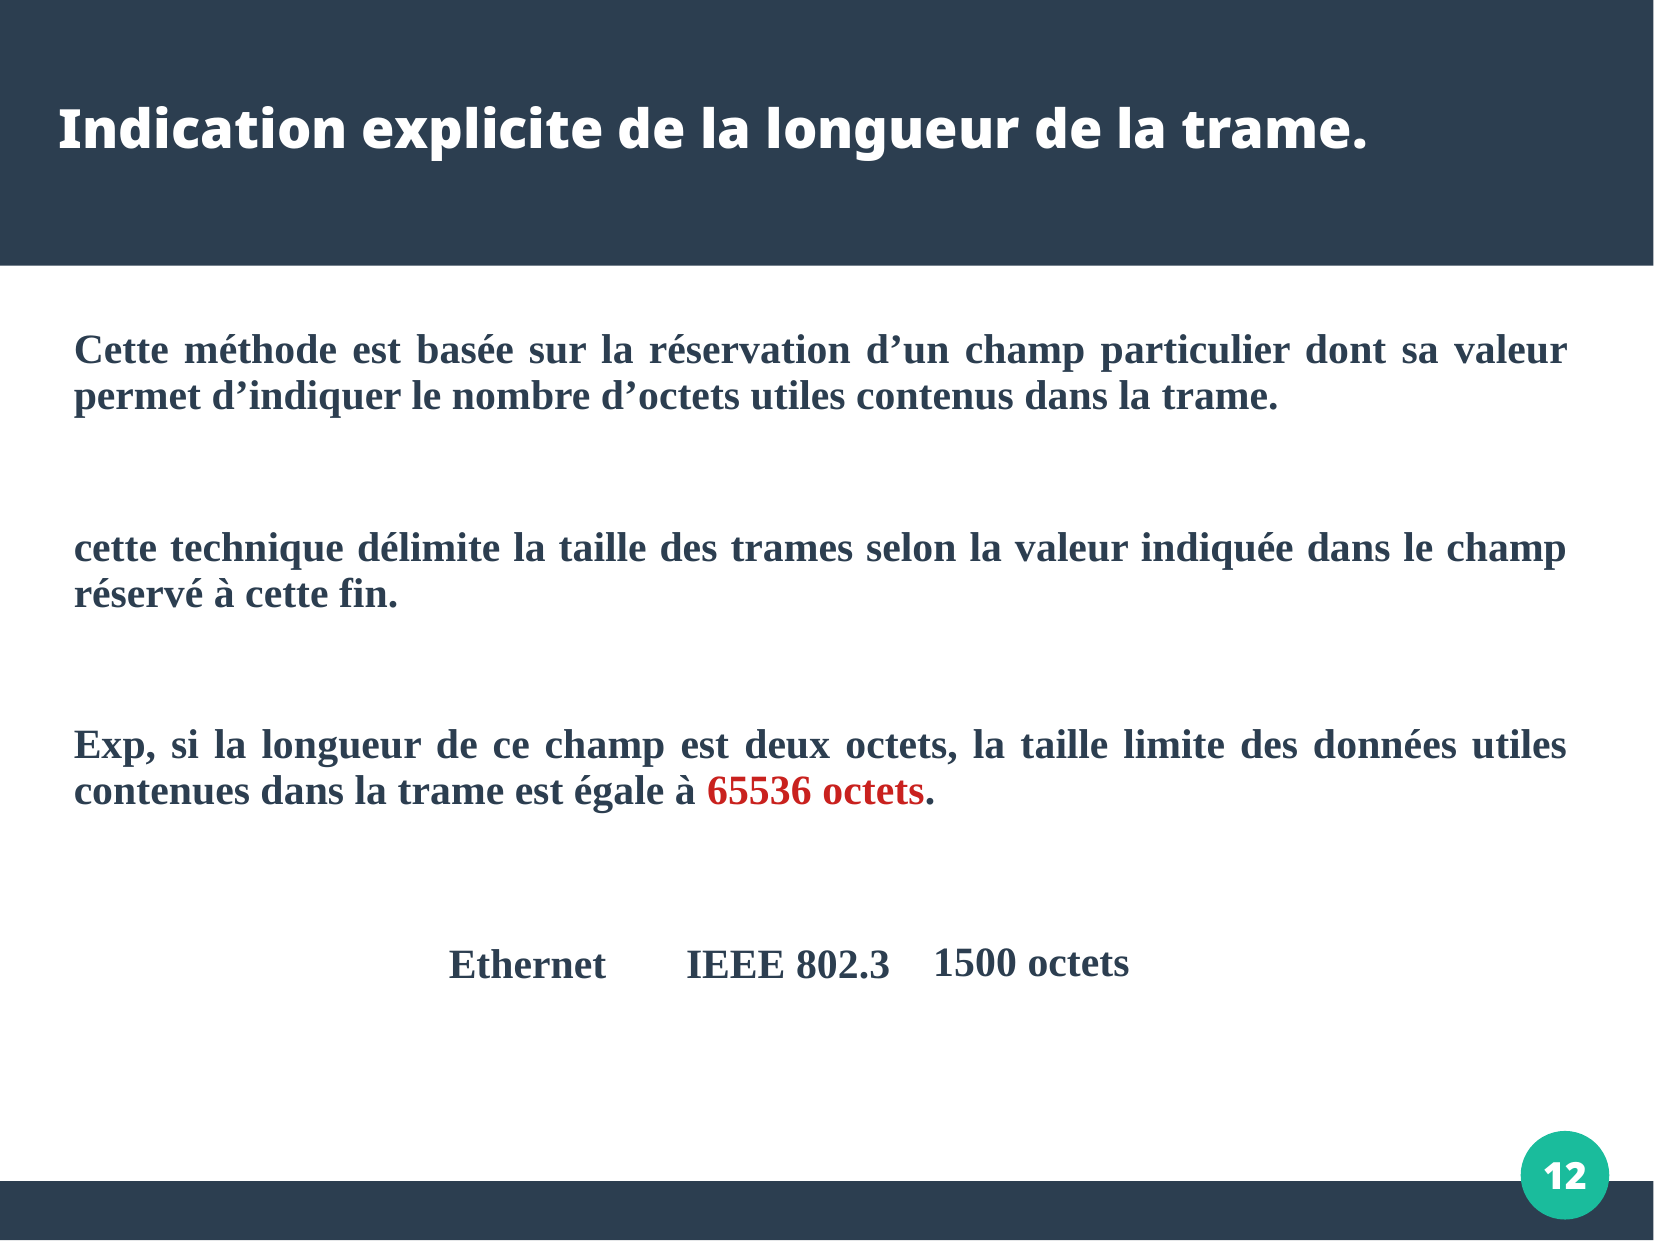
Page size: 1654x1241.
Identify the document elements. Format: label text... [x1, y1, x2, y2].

text_box Cette méthode est basée sur la réservation d’un champ particulier dont sa valeur permet d’indiquer le nombre d’octets utiles contenus dans la trame. cette technique délimite la taille des trames selon la valeur indiquée dans le champ réservé à cette fin. Exp, si la longueur de ce champ est deux octets, la taille limite des données utiles contenues dans la trame est égale à 65536 octets. [59, 318, 1584, 822]
title Indication explicite de la longueur de la trame. [59, 49, 1595, 207]
text_box 1500 octets [933, 938, 1205, 1032]
text_box Ethernet [448, 941, 651, 1034]
text_box IEEE 802.3 [686, 941, 934, 1034]
